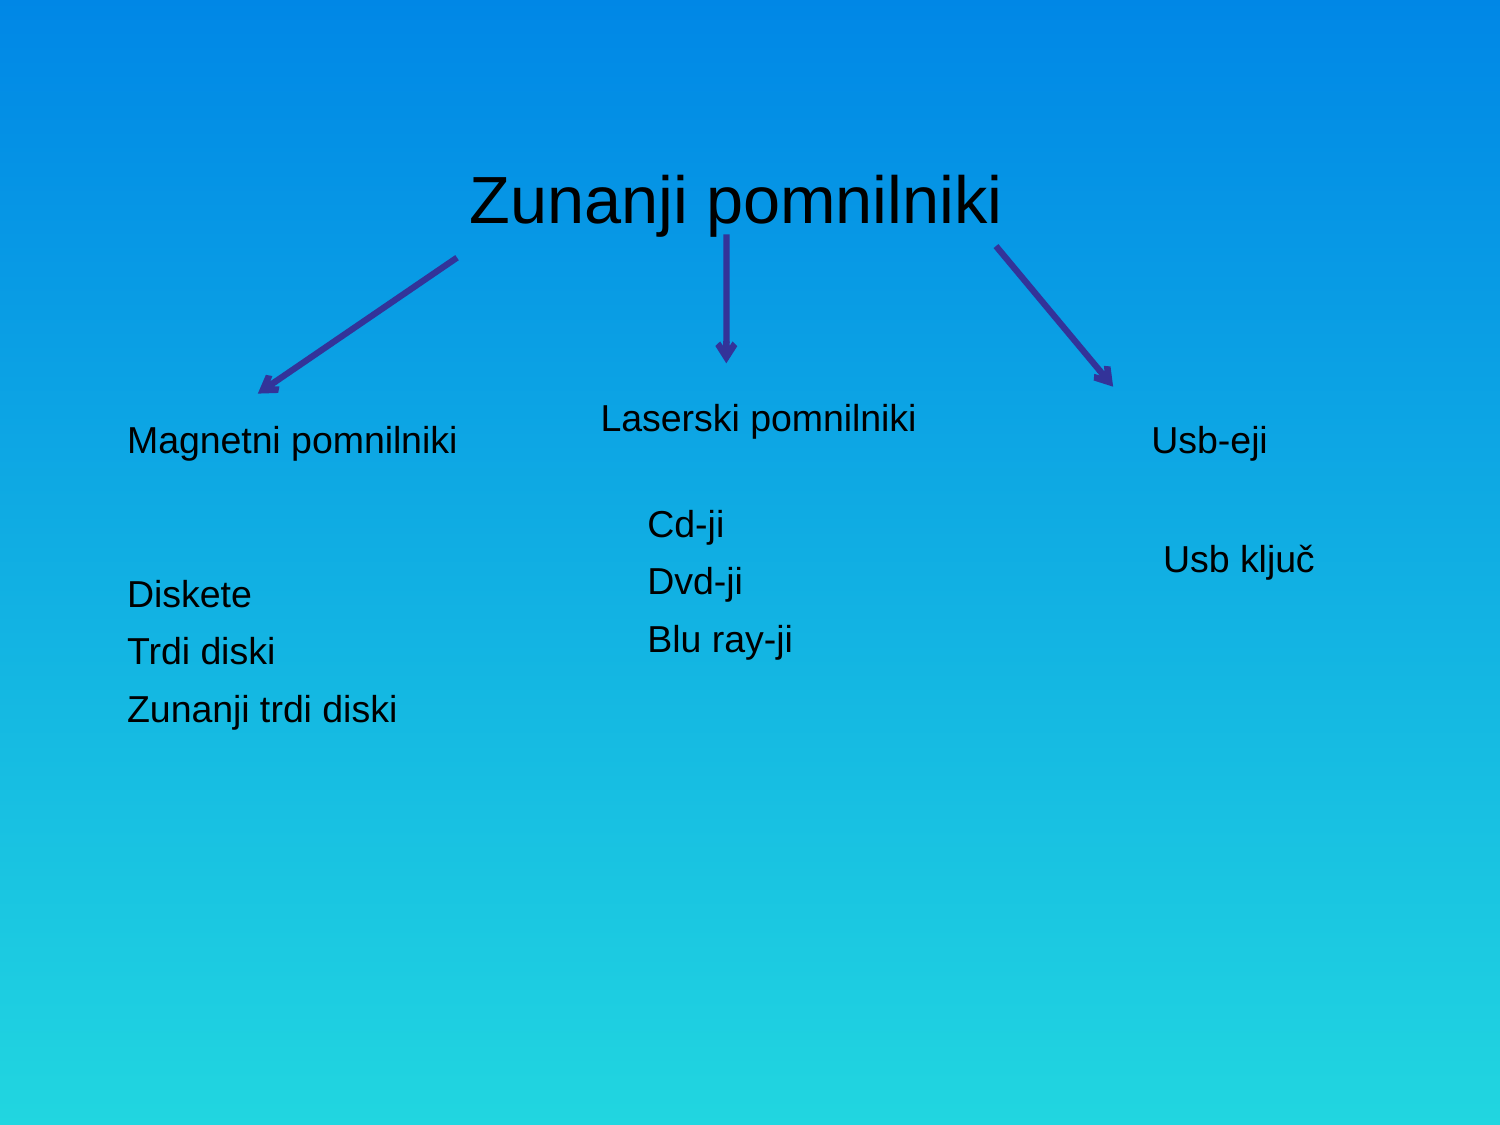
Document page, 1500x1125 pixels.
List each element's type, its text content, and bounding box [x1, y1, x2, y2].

text_box Magnetni pomnilniki [112, 408, 491, 469]
list Zunanji pomnilniki [454, 148, 1022, 260]
text_box Usb-eji [1136, 408, 1341, 469]
text_box Cd-ji Dvd-ji Blu ray-ji [632, 492, 926, 667]
text_box Usb ključ [1148, 527, 1360, 633]
text_box Diskete Trdi diski Zunanji trdi diski [112, 562, 467, 738]
text_box Laserski pomnilniki [585, 386, 950, 447]
